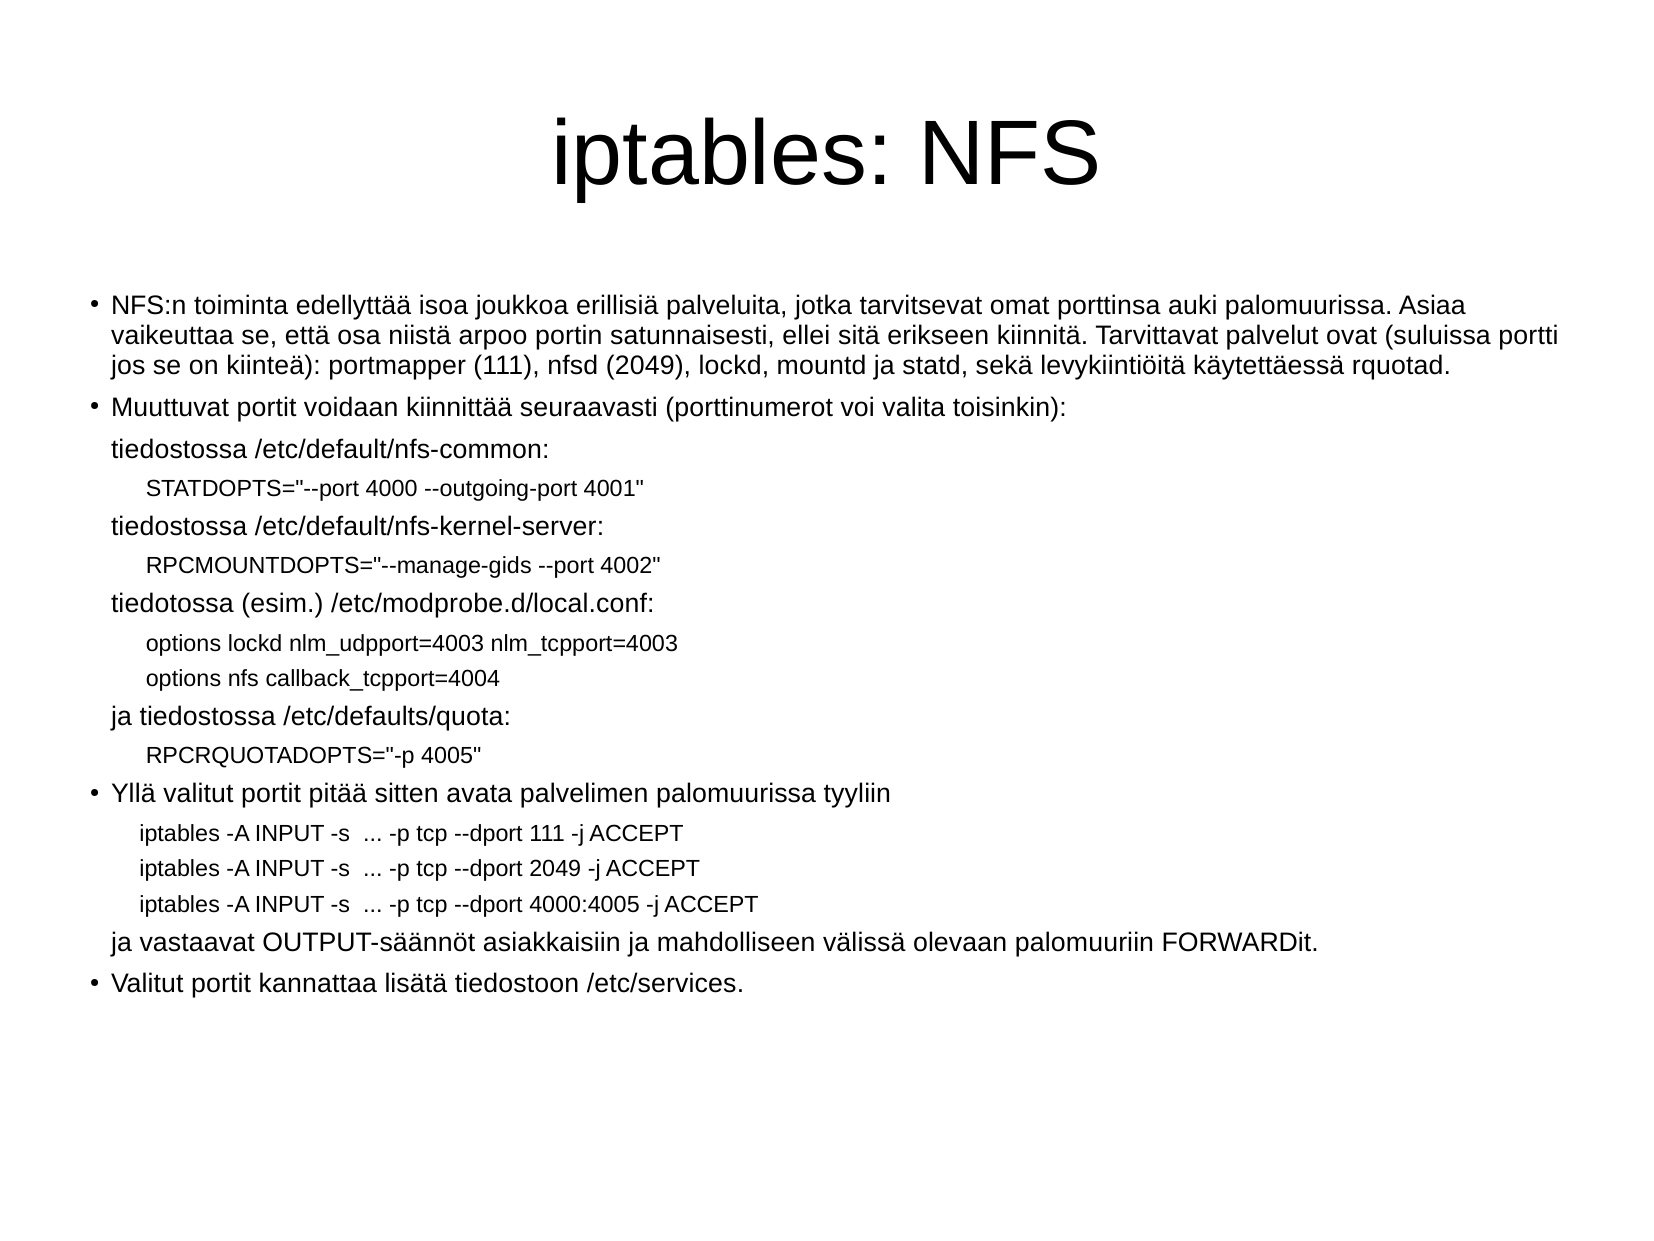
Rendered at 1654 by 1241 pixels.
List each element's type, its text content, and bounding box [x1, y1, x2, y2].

title iptables: NFS [82, 49, 1571, 257]
list NFS:n toiminta edellyttää isoa joukkoa erillisiä palveluita, jotka tarvitsevat omat porttinsa auki palomuurissa. Asiaa vaikeuttaa se, että osa niistä arpoo portin satunnaisesti, ellei sitä erikseen kiinnitä. Tarvittavat palvelut ovat (suluissa portti jos se on kiinteä): portmapper (111), nfsd (2049), lockd, mountd ja statd, sekä levykiintiöitä käytettäessä rquotad. Muuttuvat portit voidaan kiinnittää seuraavasti (porttinumerot voi valita toisinkin): tiedostossa /etc/default/nfs-common: STATDOPTS="--port 4000 --outgoing-port 4001" tiedostossa /etc/default/nfs-kernel-server: RPCMOUNTDOPTS="--manage-gids --port 4002" tiedotossa (esim.) /etc/modprobe.d/local.conf: options lockd nlm_udpport=4003 nlm_tcpport=4003 options nfs callback_tcpport=4004 ja tiedostossa /etc/defaults/quota: RPCRQUOTADOPTS="-p 4005" Yllä valitut portit pitää sitten avata palvelimen palomuurissa tyyliin iptables -A INPUT -s ... -p tcp --dport 111 -j ACCEPT iptables -A INPUT -s ... -p tcp --dport 2049 -j ACCEPT iptables -A INPUT -s ... -p tcp --dport 4000:4005 -j ACCEPT ja vastaavat OUTPUT-säännöt asiakkaisiin ja mahdolliseen välissä olevaan palomuuriin FORWARDit. Valitut portit kannattaa lisätä tiedostoon /etc/services. [82, 290, 1571, 1010]
